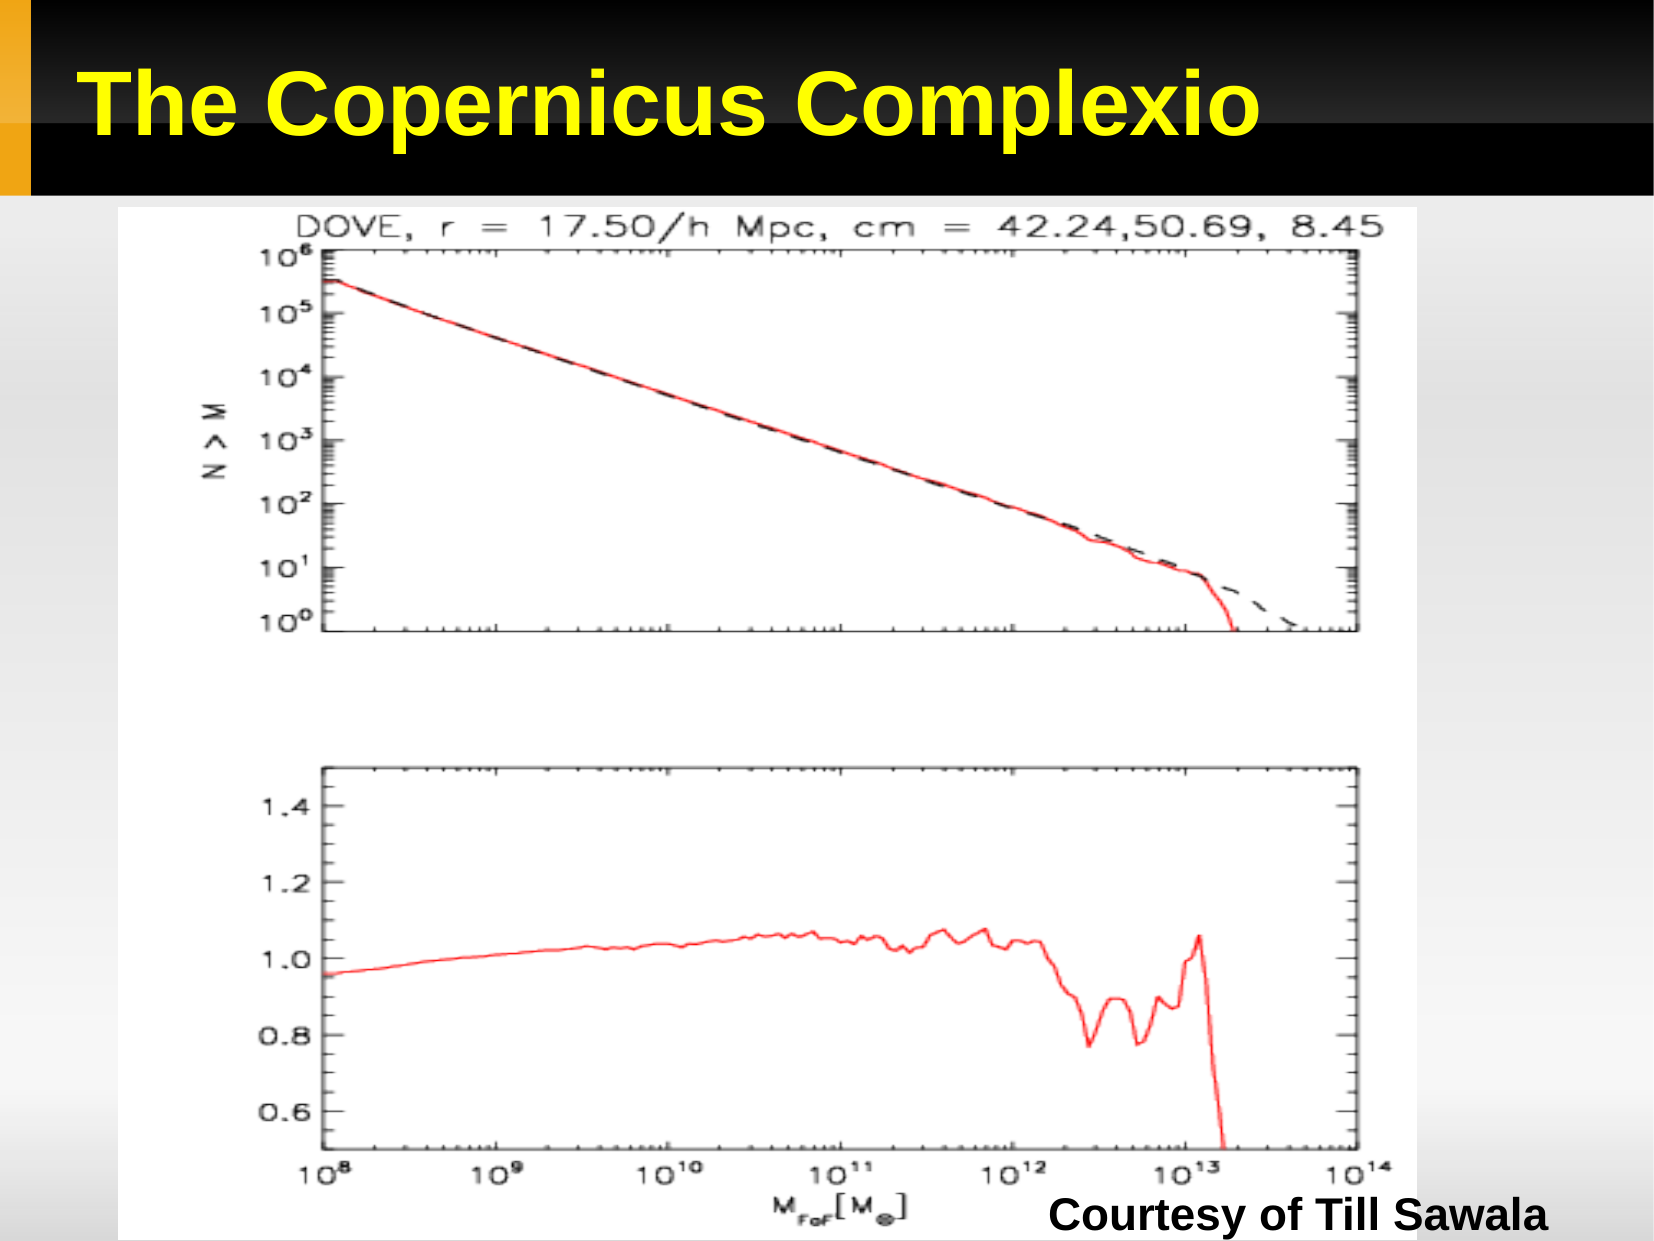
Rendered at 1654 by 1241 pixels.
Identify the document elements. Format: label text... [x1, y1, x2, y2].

title The Copernicus Complexio [76, 0, 1565, 208]
text_box Courtesy of Till Sawala [1033, 1181, 1654, 1241]
picture [0, 0, 1654, 1241]
